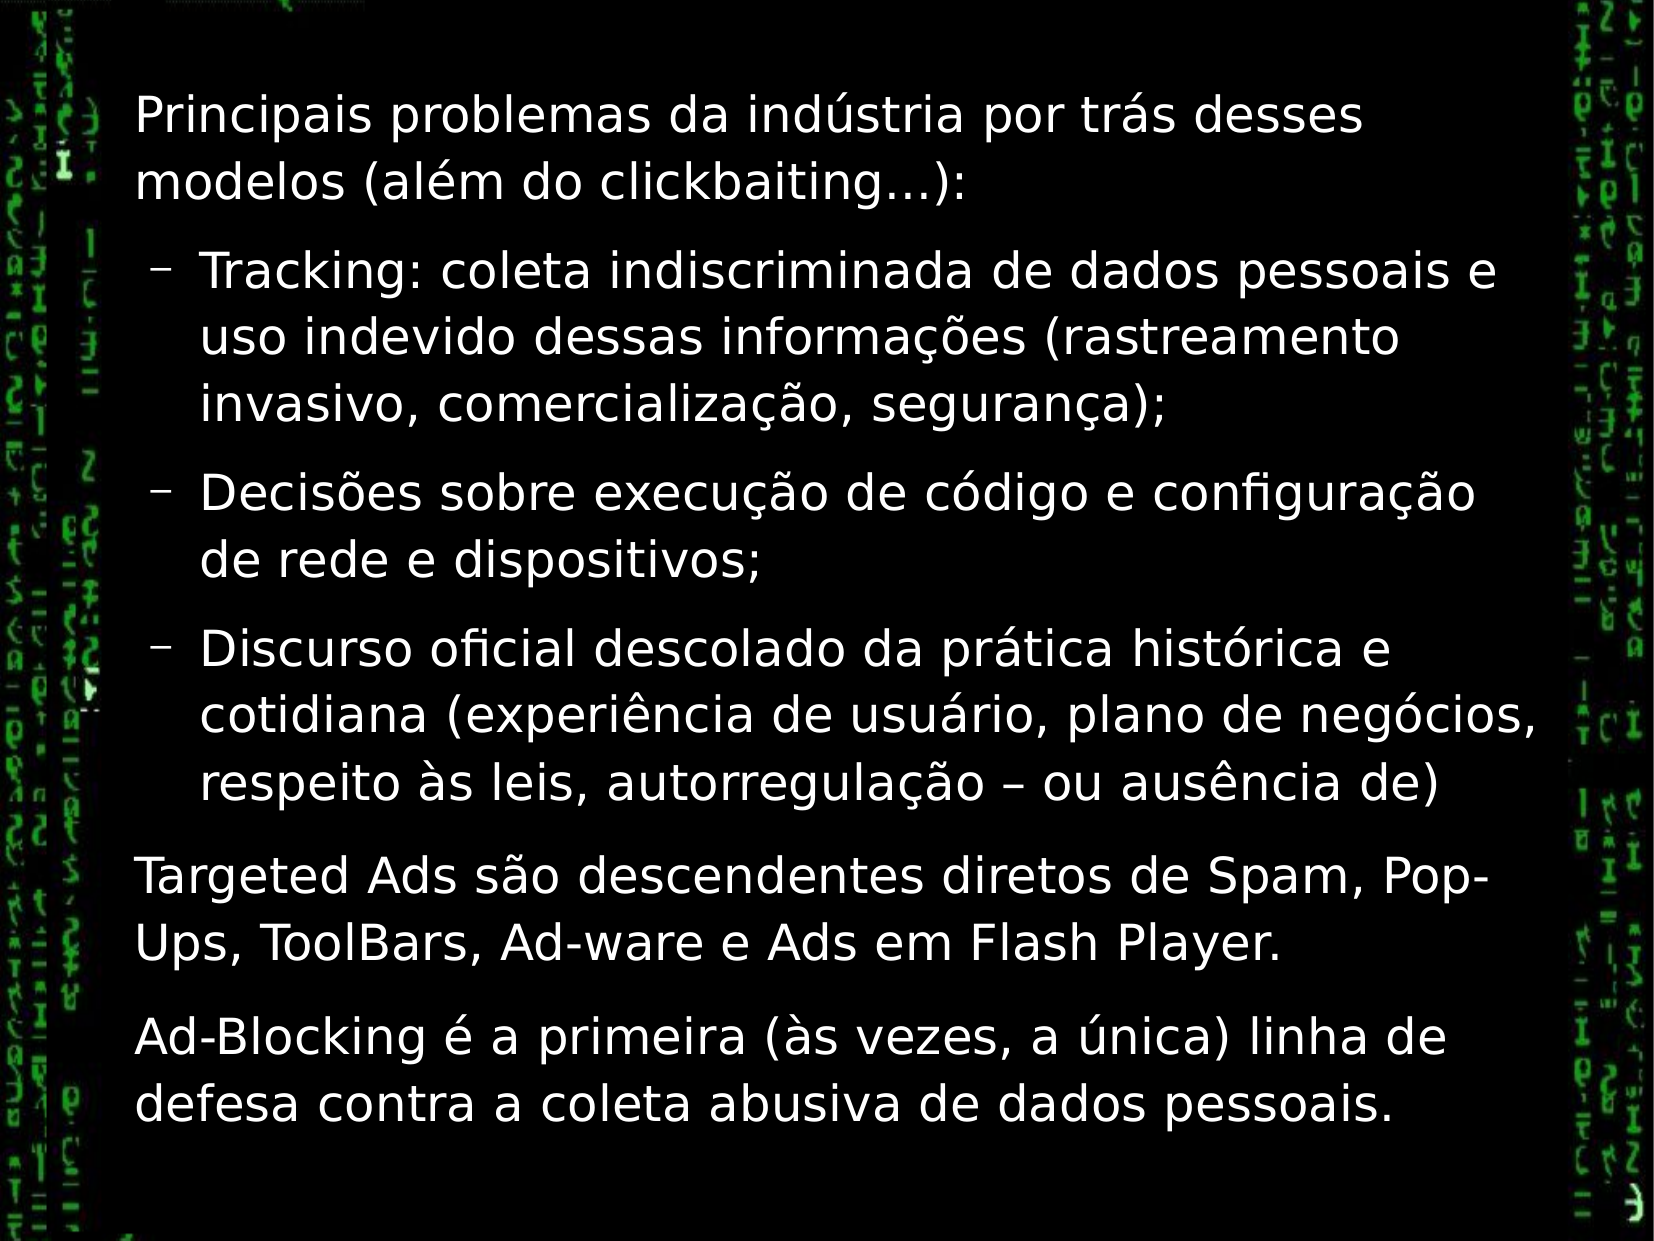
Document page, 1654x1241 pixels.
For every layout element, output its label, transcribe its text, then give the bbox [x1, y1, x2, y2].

picture [0, 0, 1654, 1241]
list Principais problemas da indústria por trás desses modelos (além do clickbaiting...): Tracking: coleta indiscriminada de dados pessoais e uso indevido dessas informações (rastreamento invasivo, comercialização, segurança); Decisões sobre execução de código e configuração de rede e dispositivos; Discurso oficial descolado da prática histórica e cotidiana (experiência de usuário, plano de negócios, respeito às leis, autorregulação – ou ausência de) Targeted Ads são descendentes diretos de Spam, Pop-Ups, ToolBars, Ad-ware e Ads em Flash Player. Ad-Blocking é a primeira (às vezes, a única) linha de defesa contra a coleta abusiva de dados pessoais. [69, 77, 1546, 1156]
